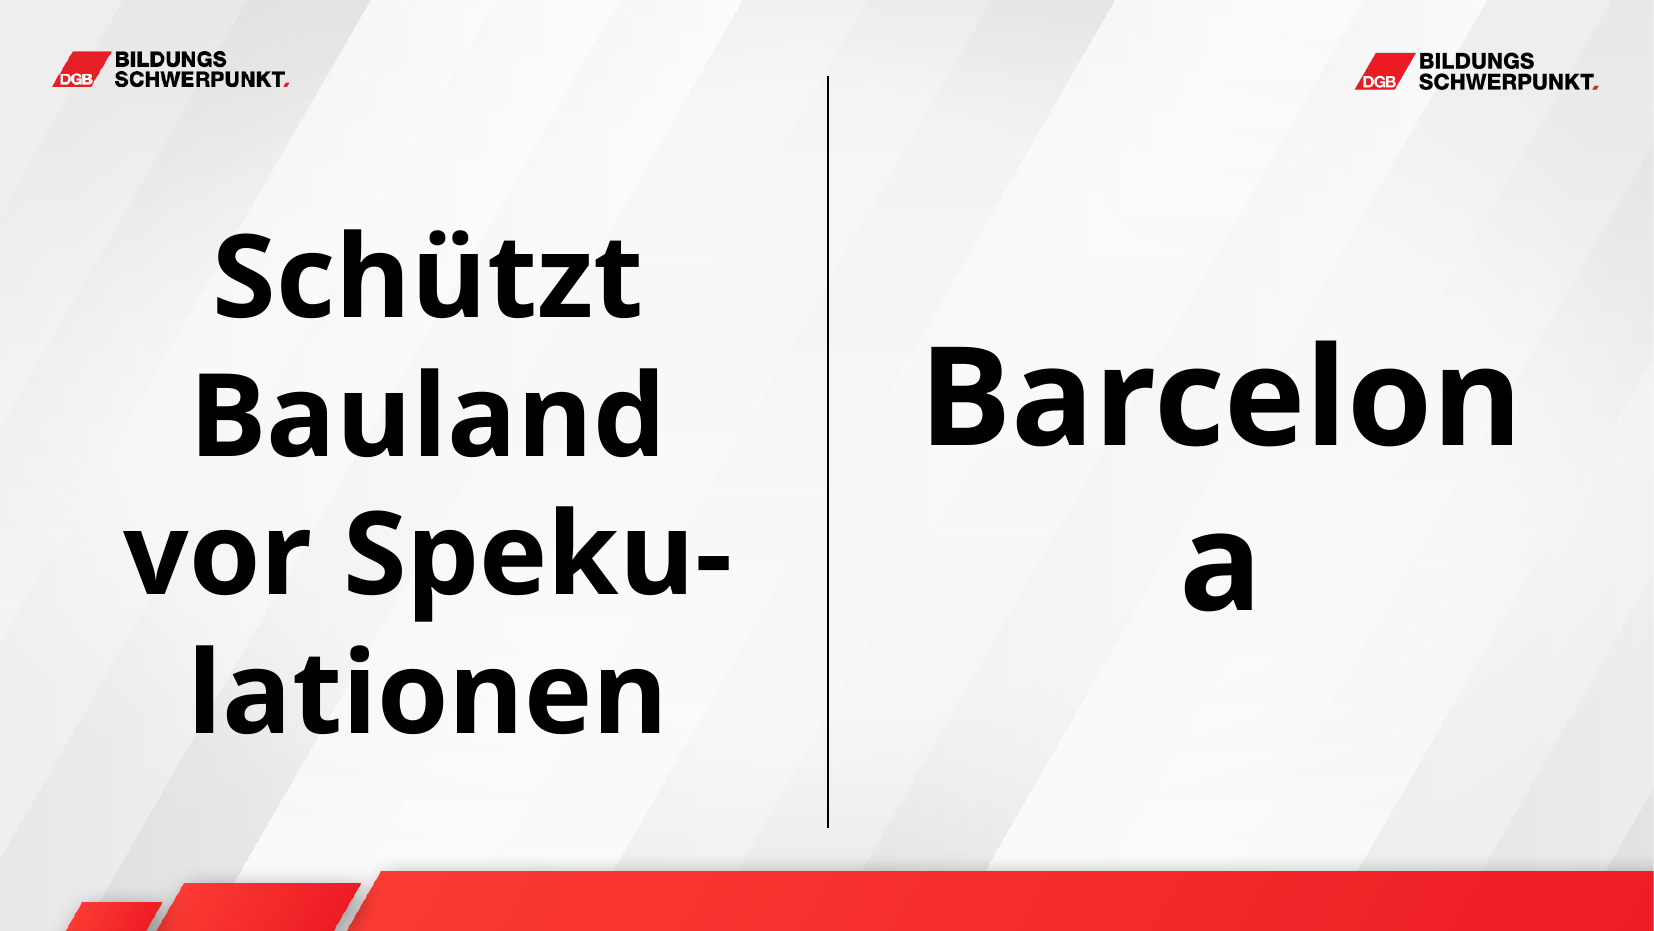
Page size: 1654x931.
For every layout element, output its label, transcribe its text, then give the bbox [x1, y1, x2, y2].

text_box Barcelona [885, 307, 1557, 744]
list Schützt Bauland vor Speku-lationen [92, 202, 764, 763]
picture [1354, 52, 1599, 90]
